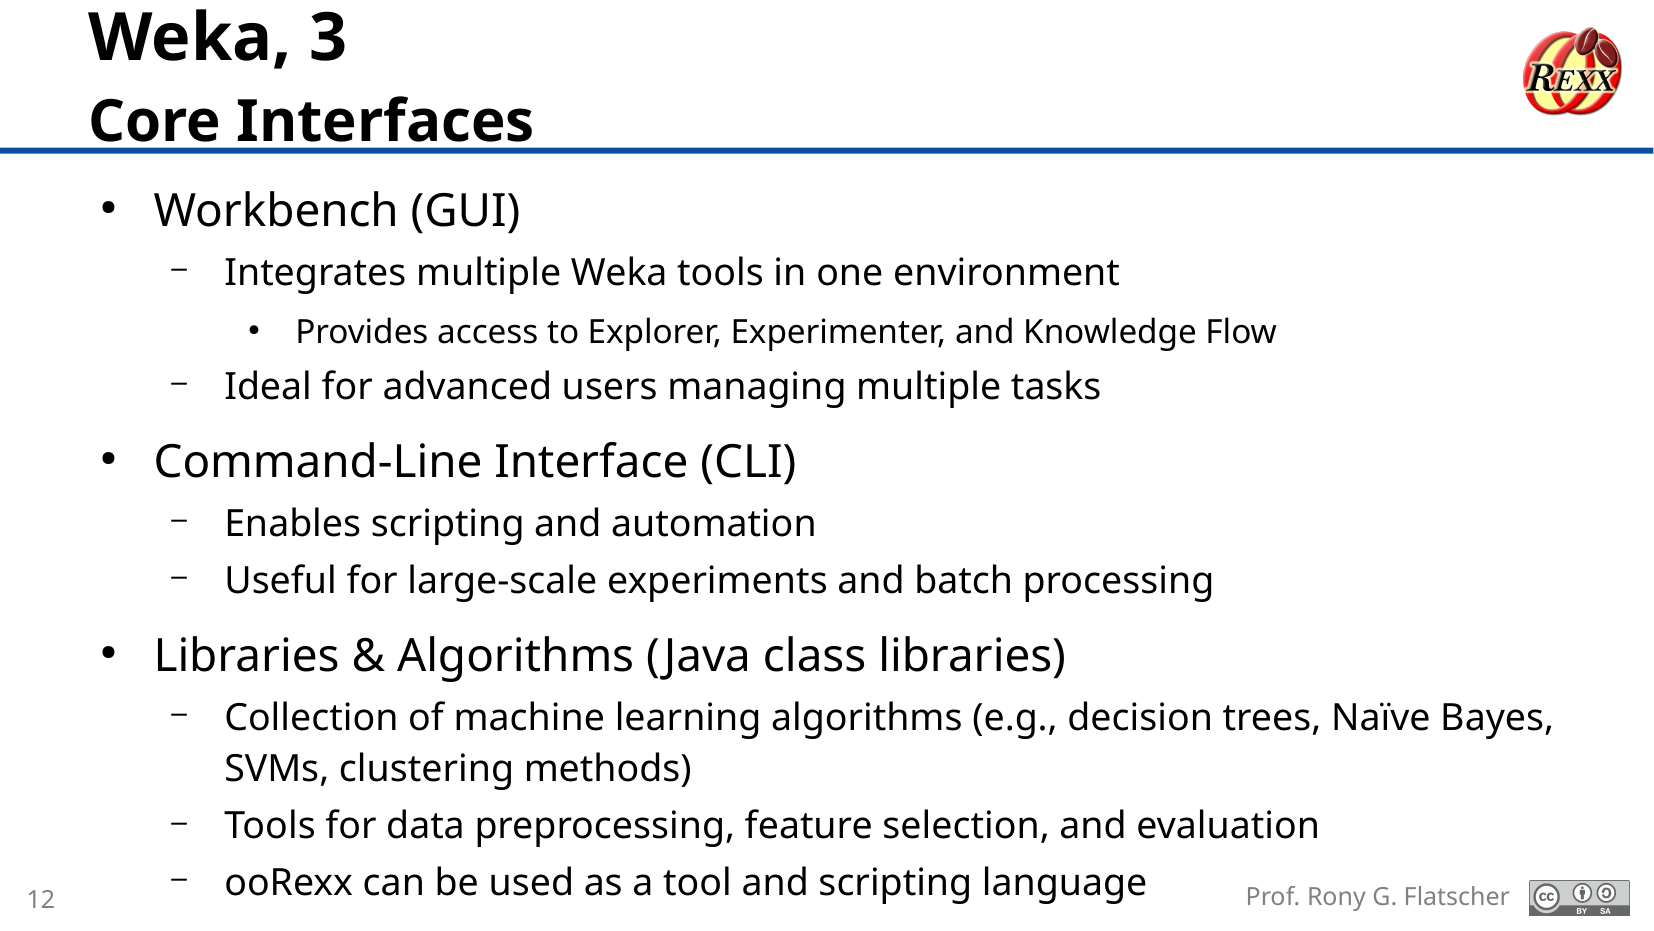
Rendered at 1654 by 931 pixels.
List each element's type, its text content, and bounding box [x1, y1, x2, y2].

list Workbench (GUI) Integrates multiple Weka tools in one environment Provides access to Explorer, Experimenter, and Knowledge Flow Ideal for advanced users managing multiple tasks Command-Line Interface (CLI) Enables scripting and automation Useful for large-scale experiments and batch processing Libraries & Algorithms (Java class libraries) Collection of machine learning algorithms (e.g., decision trees, Naïve Bayes, SVMs, clustering methods) Tools for data preprocessing, feature selection, and evaluation ooRexx can be used as a tool and scripting language [82, 177, 1631, 857]
title Weka, 3 Core Interfaces [29, 0, 1654, 156]
